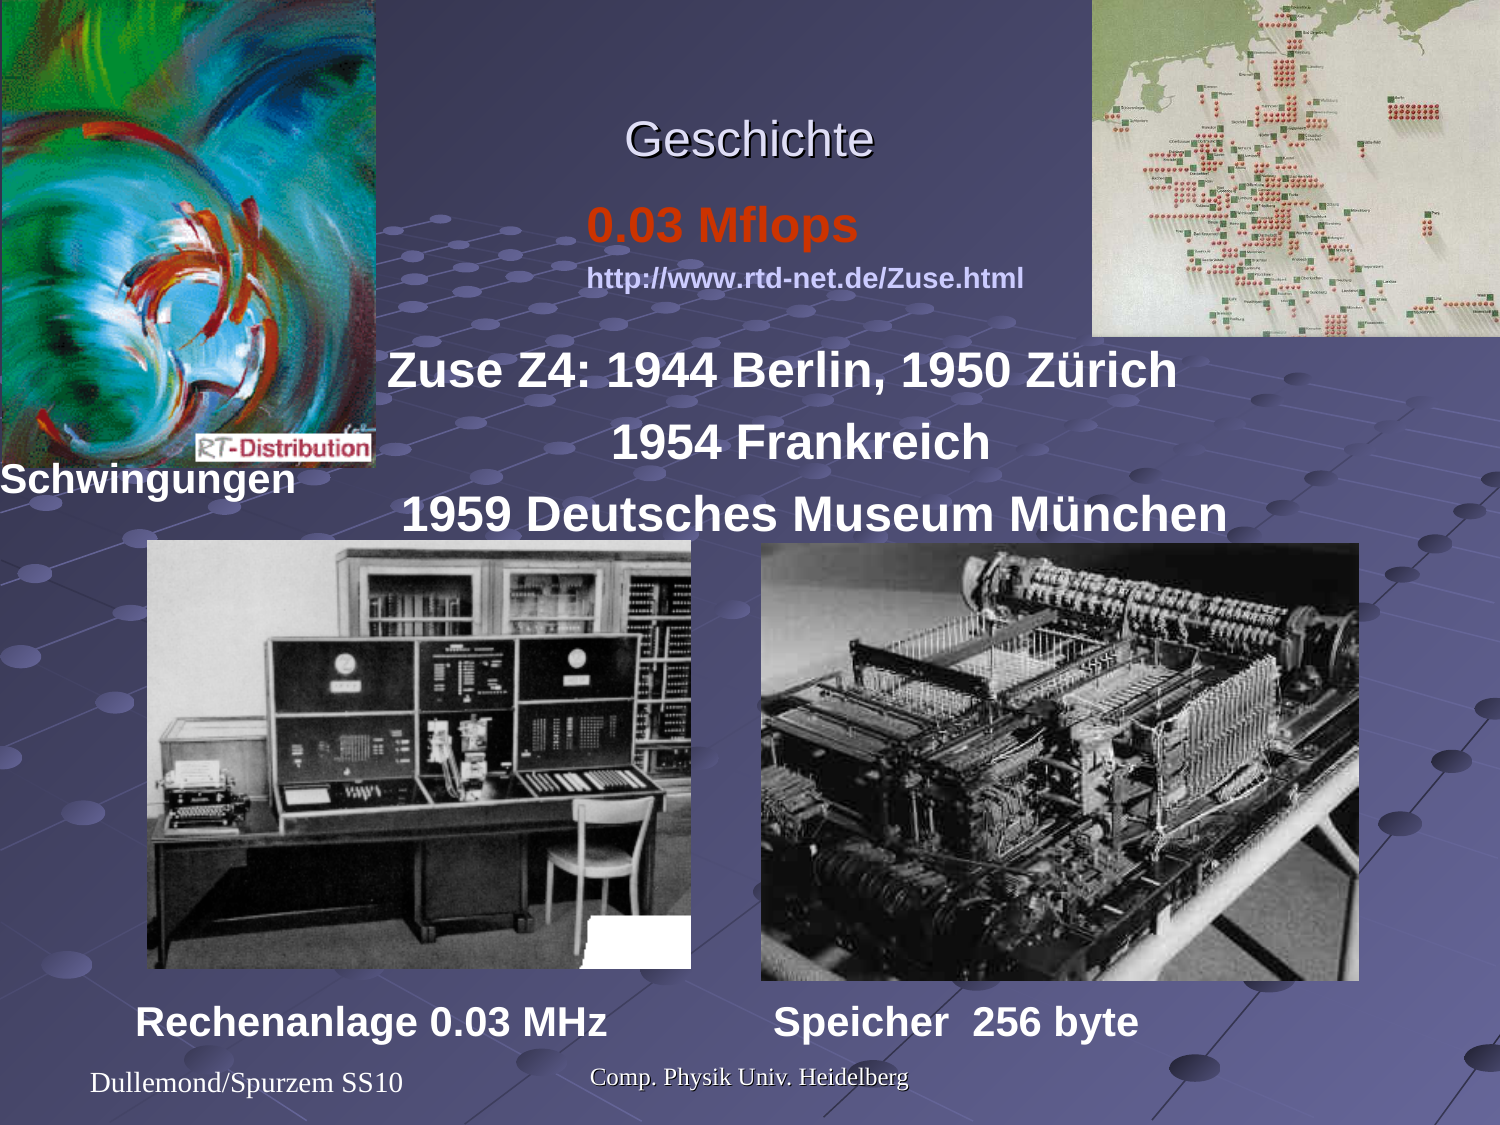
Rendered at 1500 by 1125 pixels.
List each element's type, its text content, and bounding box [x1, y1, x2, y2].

picture [761, 550, 1359, 981]
picture [147, 540, 691, 970]
text_box 0.03 Mflops http://www.rtd-net.de/Zuse.html [571, 184, 1041, 345]
text_box Schwingungen [0, 444, 312, 510]
picture [2, 0, 376, 468]
text_box Speicher 256 byte [758, 986, 1155, 1053]
text_box Rechenanlage 0.03 MHz [120, 986, 624, 1053]
title Geschichte [376, 45, 1092, 233]
text_box Zuse Z4: 1944 Berlin, 1950 Zürich 1954 Frankreich 1959 Deutsches Museum München [372, 329, 1500, 550]
picture [1092, 0, 1500, 337]
